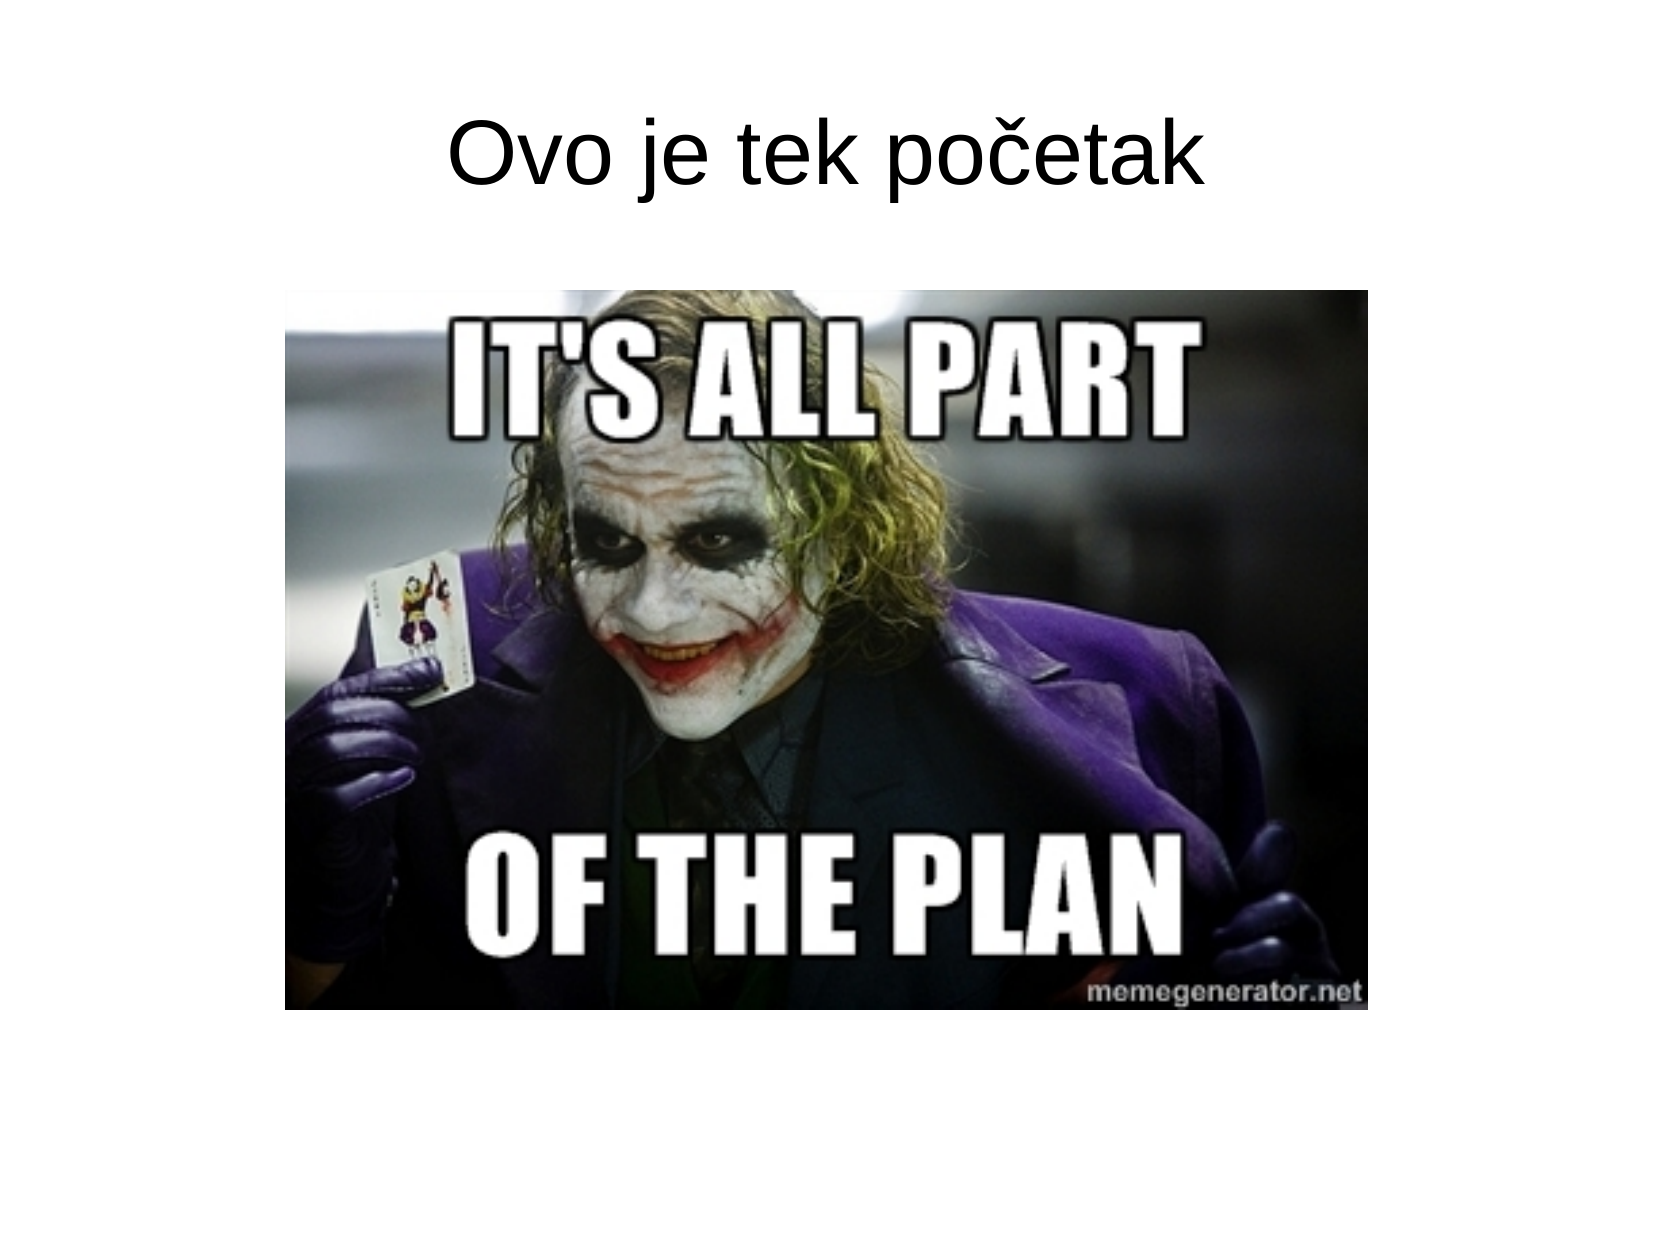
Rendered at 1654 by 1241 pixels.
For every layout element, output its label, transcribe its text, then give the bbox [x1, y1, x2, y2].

title Ovo je tek početak [82, 49, 1571, 257]
picture [285, 290, 1368, 1010]
